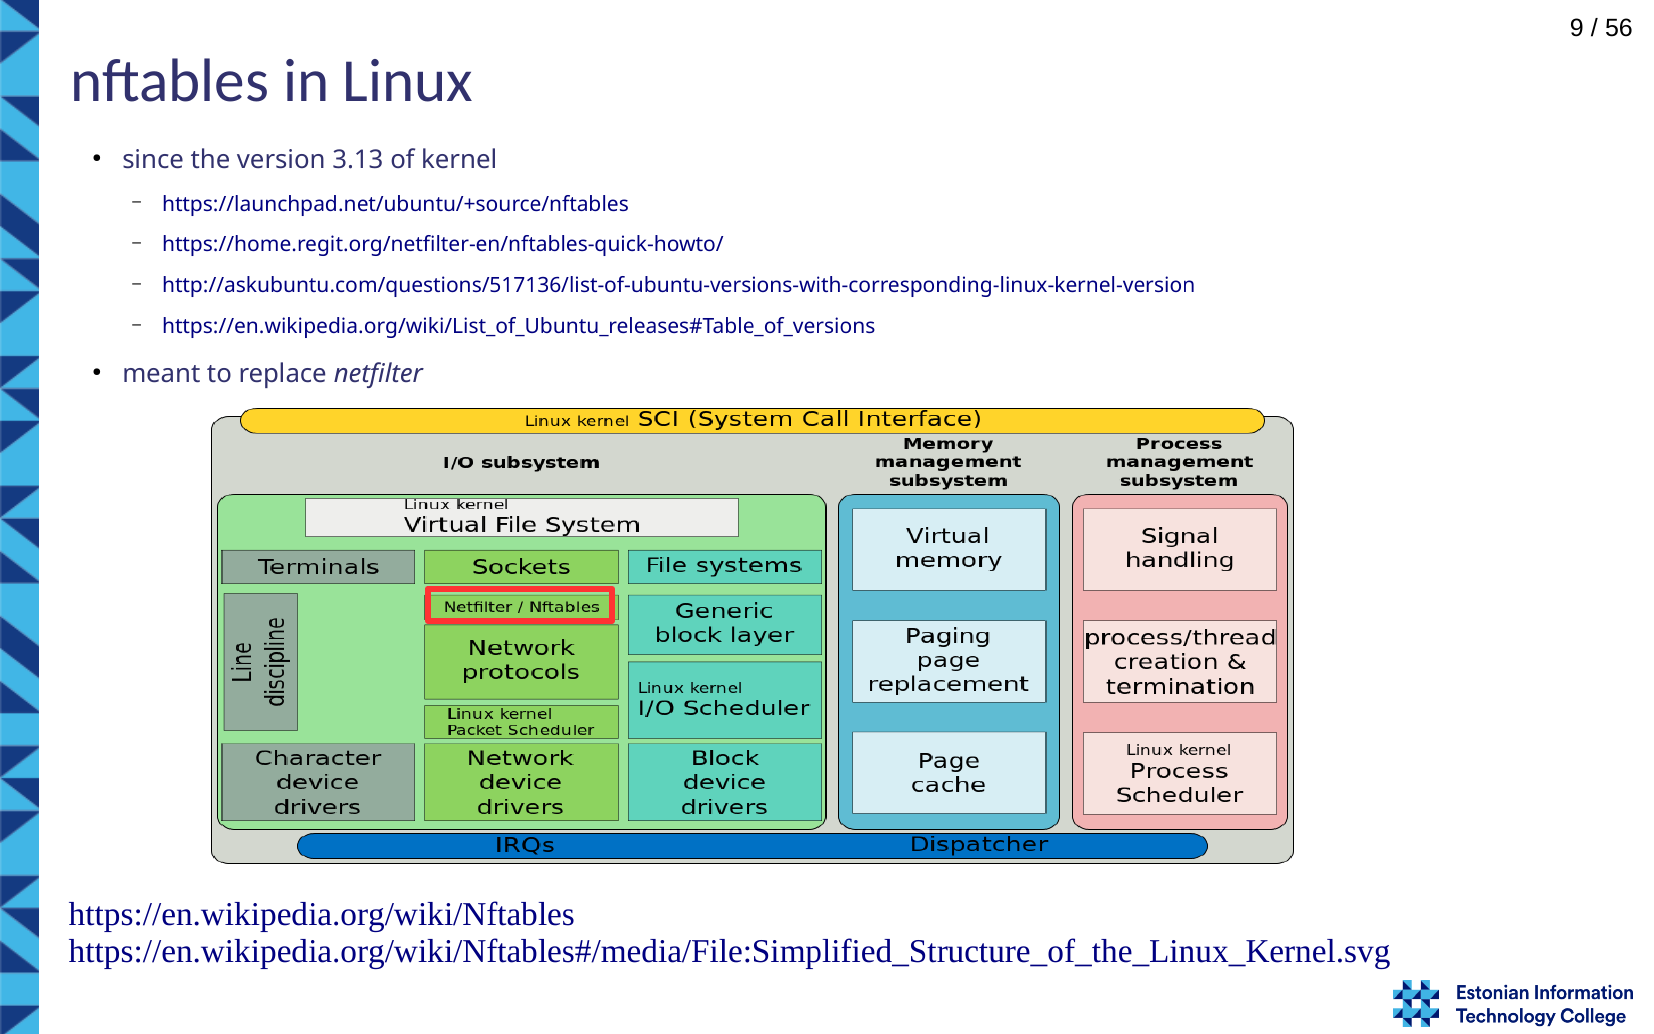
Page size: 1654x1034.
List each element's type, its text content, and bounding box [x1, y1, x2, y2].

list since the version 3.13 of kernel https://launchpad.net/ubuntu/+source/nftables https://home.regit.org/netfilter-en/nftables-quick-howto/ http://askubuntu.com/questions/517136/list-of-ubuntu-versions-with-corresponding-linux-kernel-version https://en.wikipedia.org/wiki/List_of_Ubuntu_releases#Table_of_versions meant to replace netfilter [82, 141, 1538, 392]
picture [206, 403, 1300, 868]
title nftables in Linux [70, 41, 1630, 130]
text_box https://en.wikipedia.org/wiki/Nftables https://en.wikipedia.org/wiki/Nftables#/media/File:Simplified_Structure_of_the_Linux_Kernel.svg [68, 895, 1428, 970]
picture [1393, 980, 1633, 1027]
